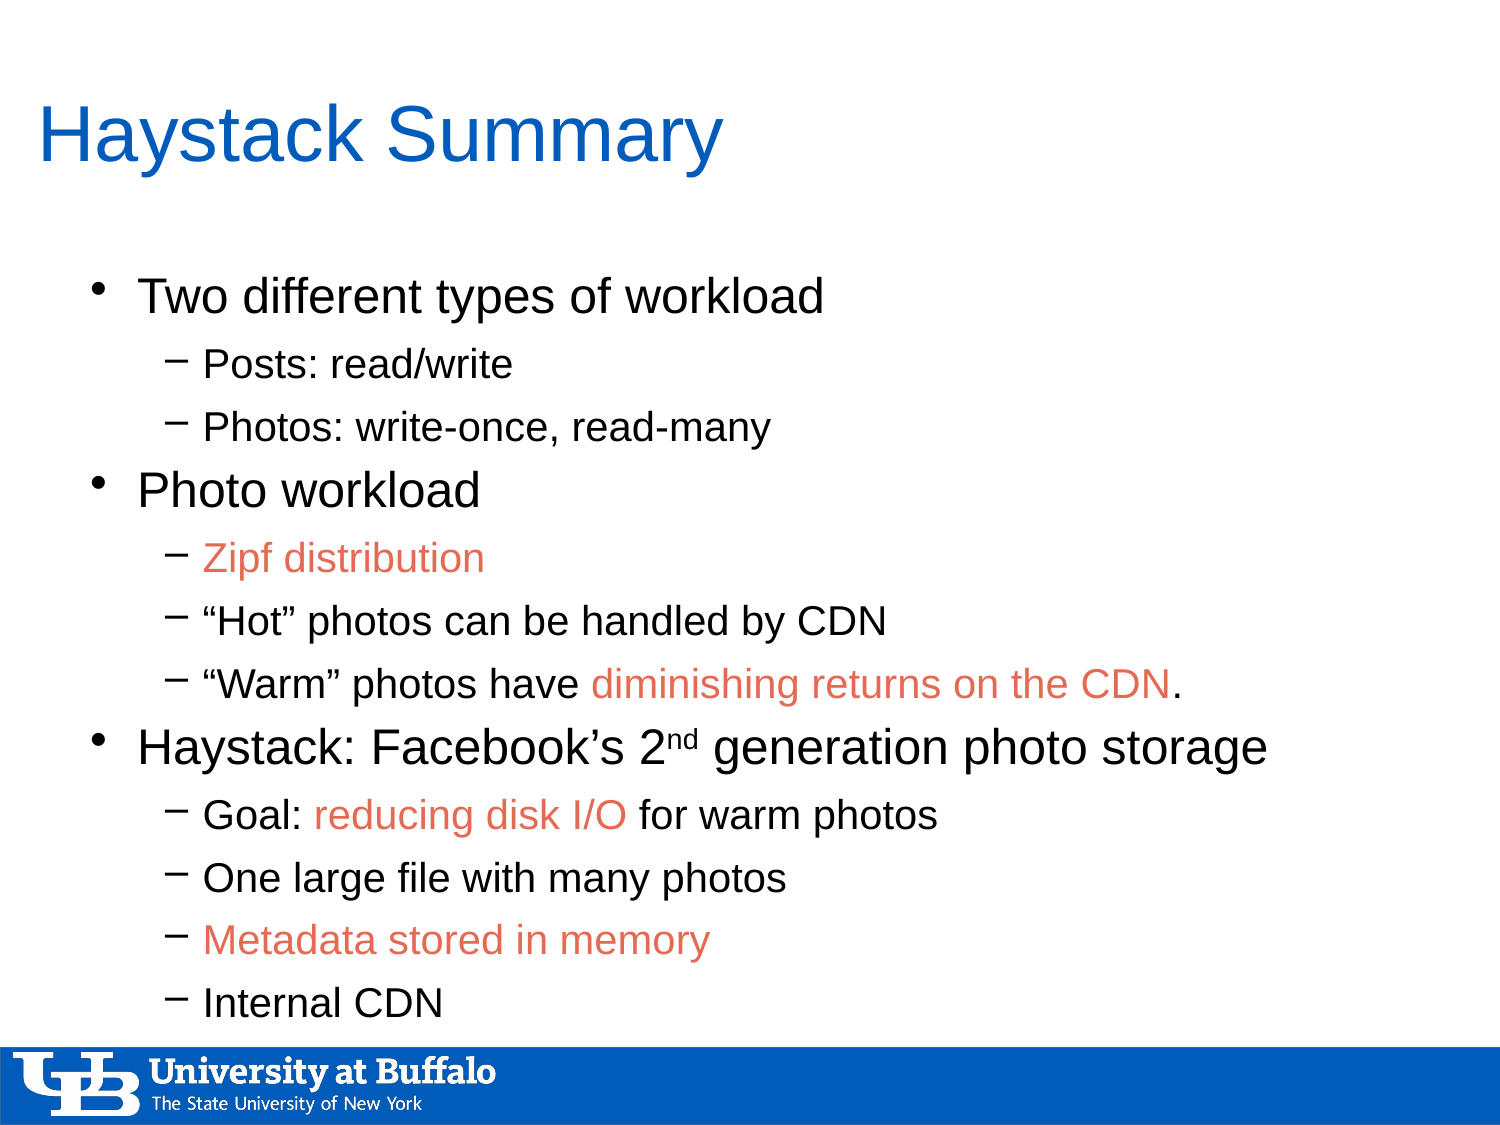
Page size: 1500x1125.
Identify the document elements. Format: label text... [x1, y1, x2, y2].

list Two different types of workload Posts: read/write Photos: write-once, read-many Photo workload Zipf distribution “Hot” photos can be handled by CDN “Warm” photos have diminishing returns on the CDN. Haystack: Facebook’s 2nd generation photo storage Goal: reducing disk I/O for warm photos One large file with many photos Metadata stored in memory Internal CDN [75, 263, 1425, 916]
title Haystack Summary [37, 95, 1388, 173]
picture [13, 1052, 496, 1116]
